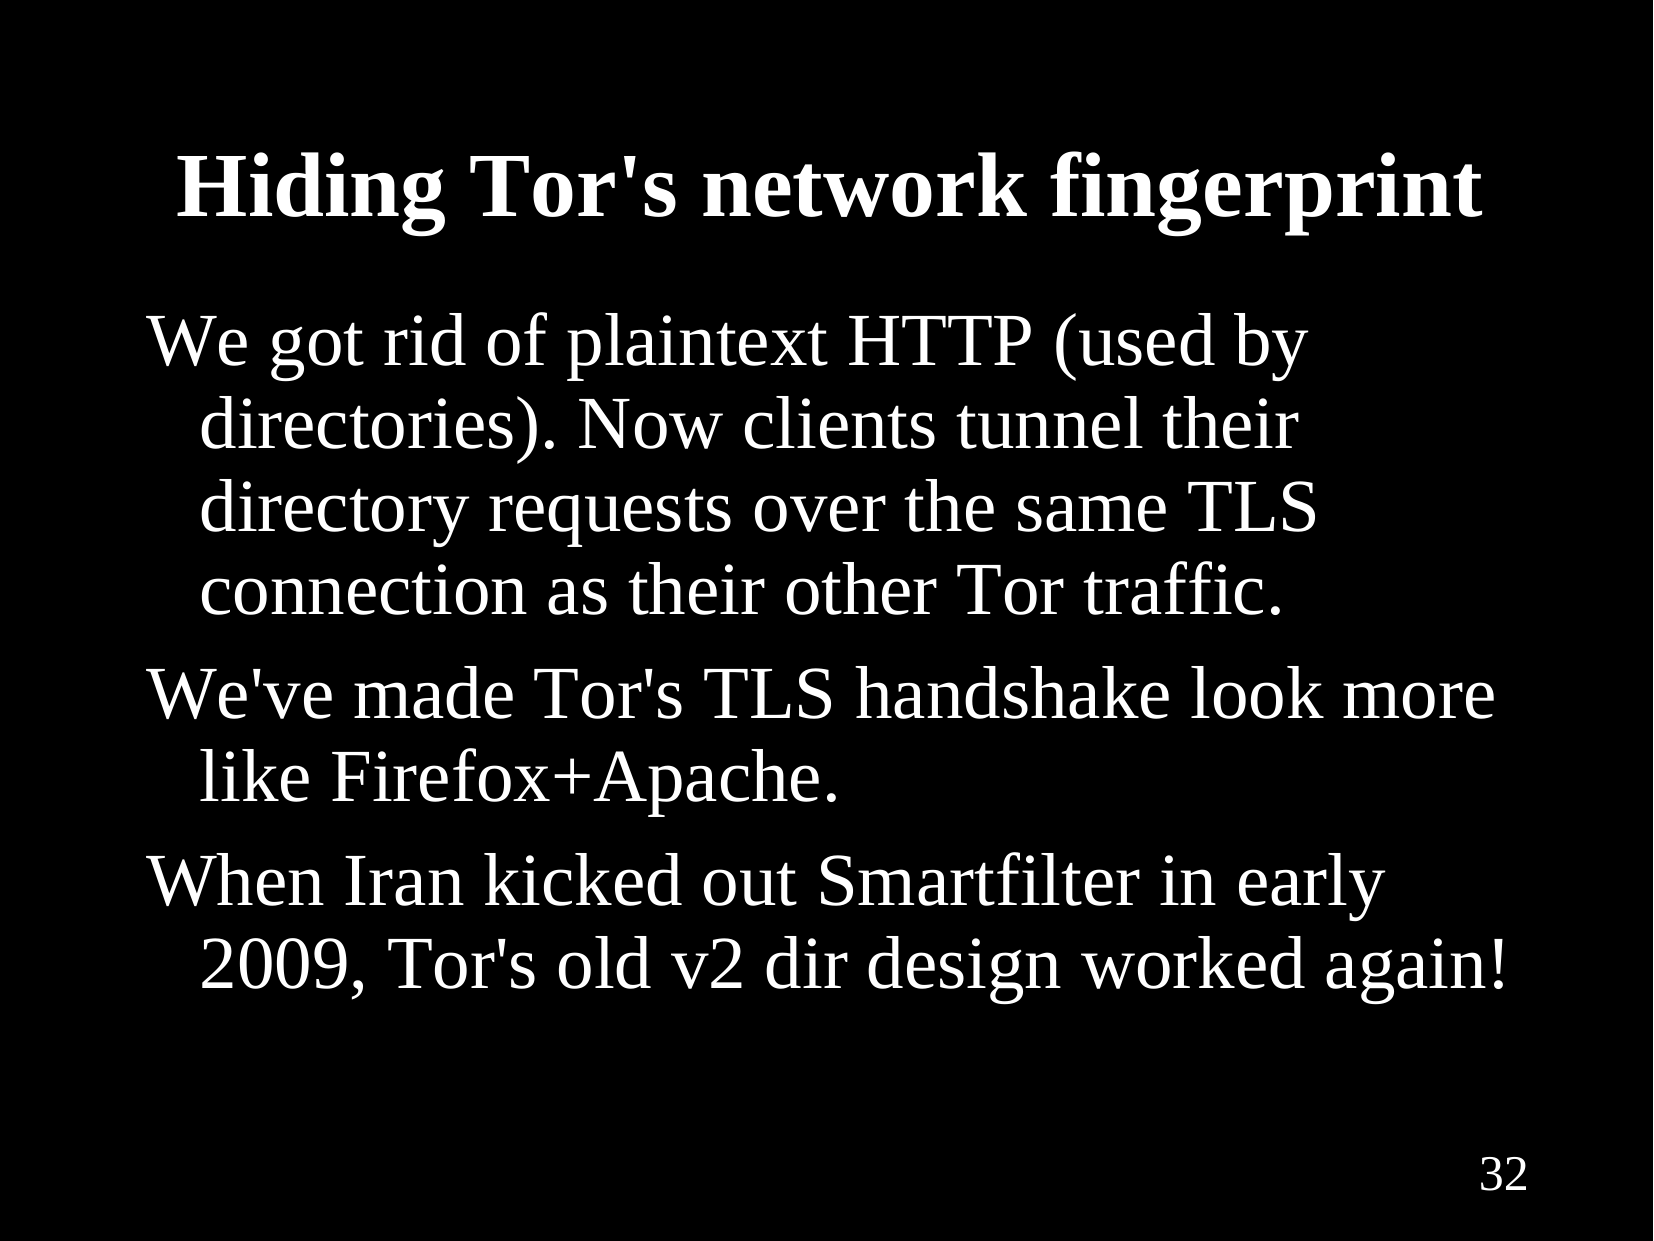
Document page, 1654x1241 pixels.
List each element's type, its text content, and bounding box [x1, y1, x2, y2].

title Hiding Tor's network fingerprint [125, 81, 1537, 289]
list We got rid of plaintext HTTP (used by directories). Now clients tunnel their directory requests over the same TLS connection as their other Tor traffic. We've made Tor's TLS handshake look more like Firefox+Apache. When Iran kicked out Smartfilter in early 2009, Tor's old v2 dir design worked again! [128, 298, 1541, 1081]
